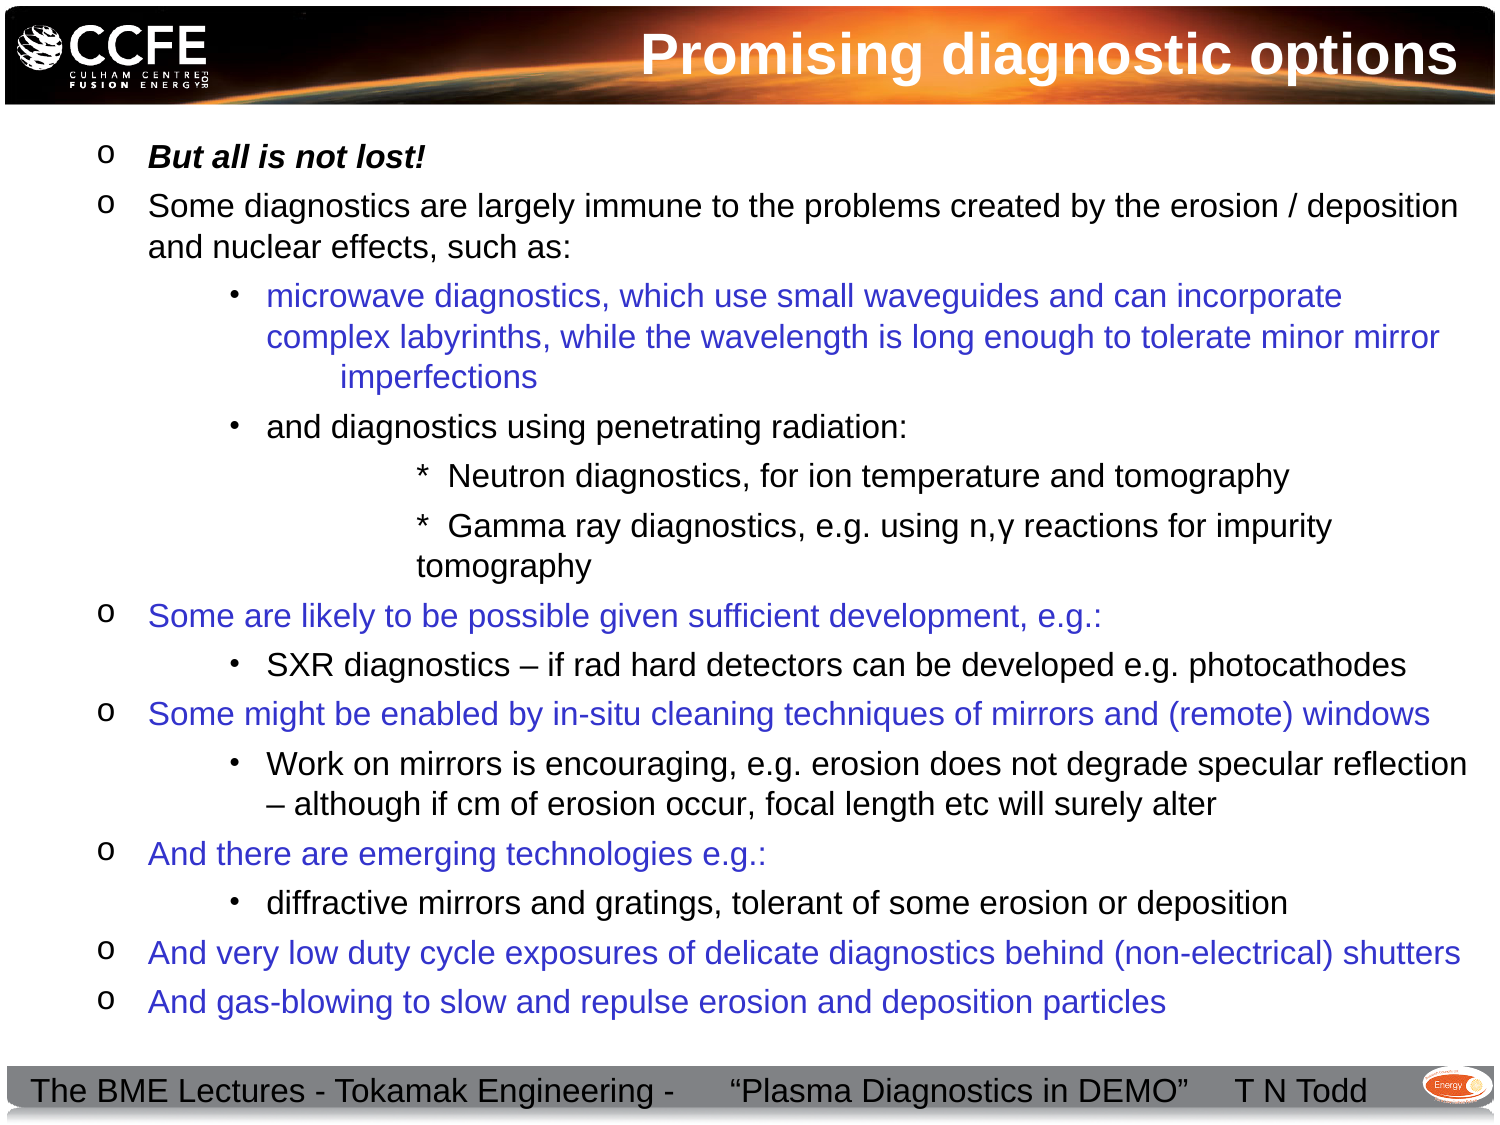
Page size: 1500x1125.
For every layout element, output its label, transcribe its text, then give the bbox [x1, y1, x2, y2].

text_box But all is not lost! Some diagnostics are largely immune to the problems created by the erosion / deposition and nuclear effects, such as: microwave diagnostics, which use small waveguides and can incorporate complex labyrinths, while the wavelength is long enough to tolerate minor mirror imperfections and diagnostics using penetrating radiation: * Neutron diagnostics, for ion temperature and tomography * Gamma ray diagnostics, e.g. using n,γ reactions for impurity tomography Some are likely to be possible given sufficient development, e.g.: SXR diagnostics – if rad hard detectors can be developed e.g. photocathodes Some might be enabled by in-situ cleaning techniques of mirrors and (remote) windows Work on mirrors is encouraging, e.g. erosion does not degrade specular reflection – although if cm of erosion occur, focal length etc will surely alter And there are emerging technologies e.g.: diffractive mirrors and gratings, tolerant of some erosion or deposition And very low duty cycle exposures of delicate diagnostics behind (non-electrical) shutters And gas-blowing to slow and repulse erosion and deposition particles [64, 126, 1500, 1036]
text_box Promising diagnostic options [626, 0, 1477, 103]
picture [7, 1066, 1494, 1125]
picture [5, 6, 1495, 105]
